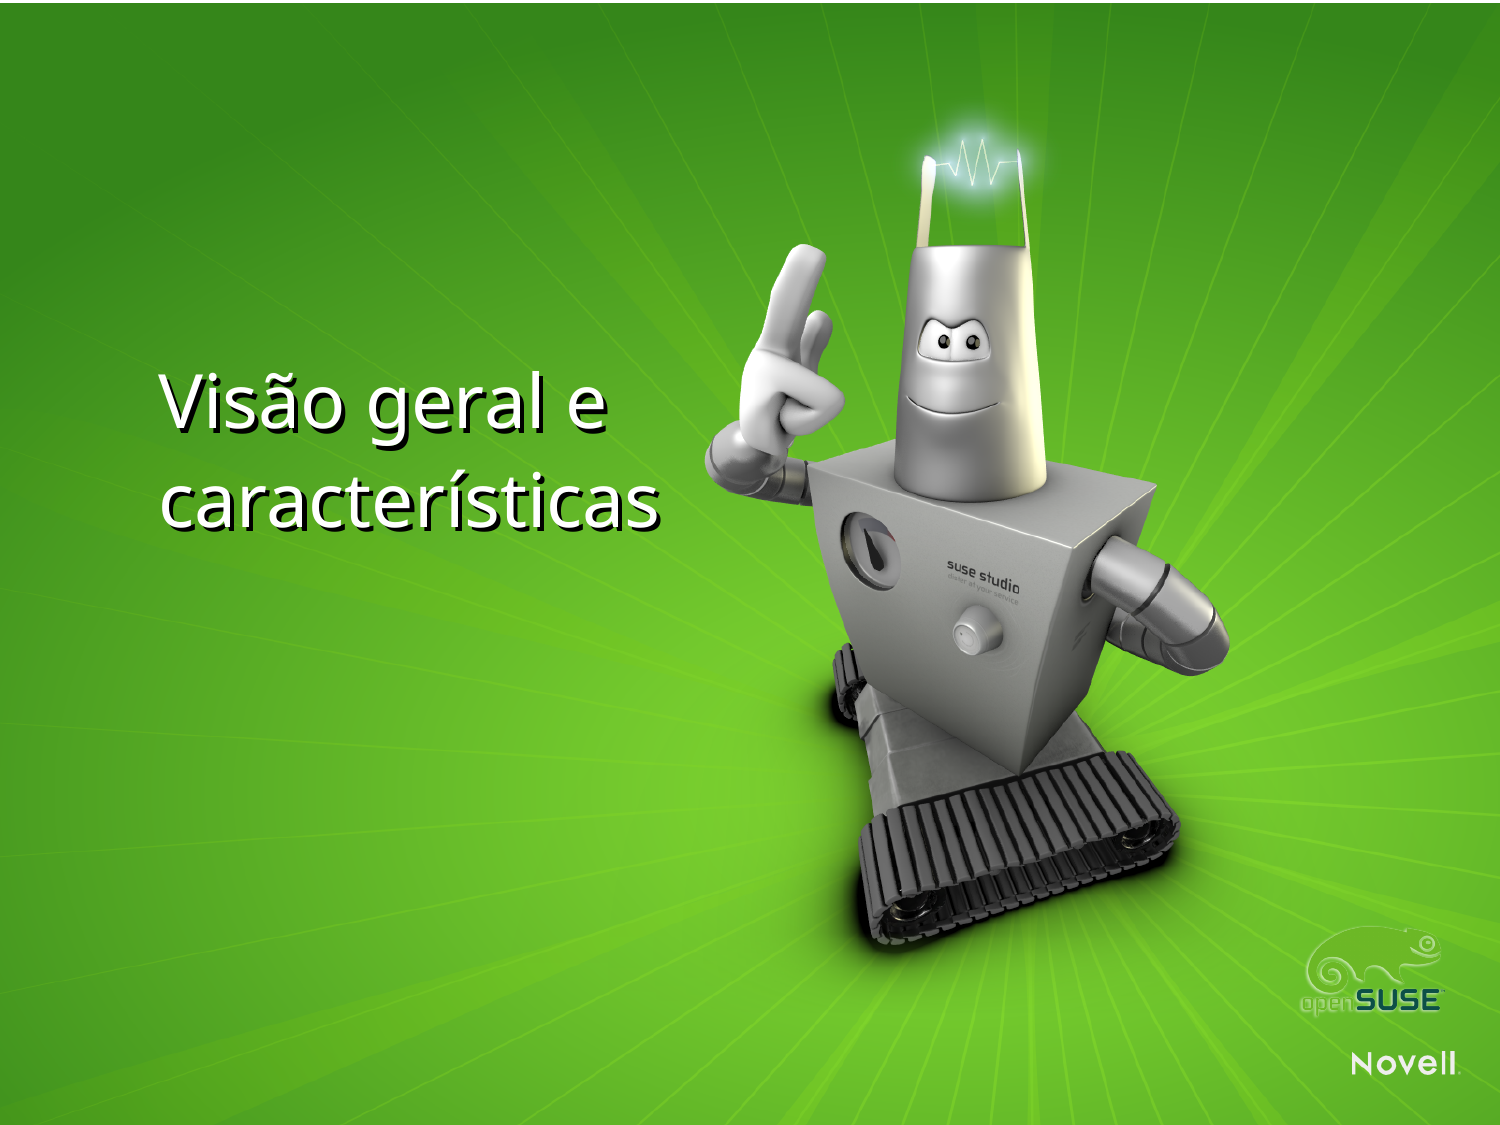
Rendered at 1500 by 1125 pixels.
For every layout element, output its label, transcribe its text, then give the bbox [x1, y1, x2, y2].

picture [0, 3, 1500, 1125]
title Visão geral e características [158, 161, 858, 736]
